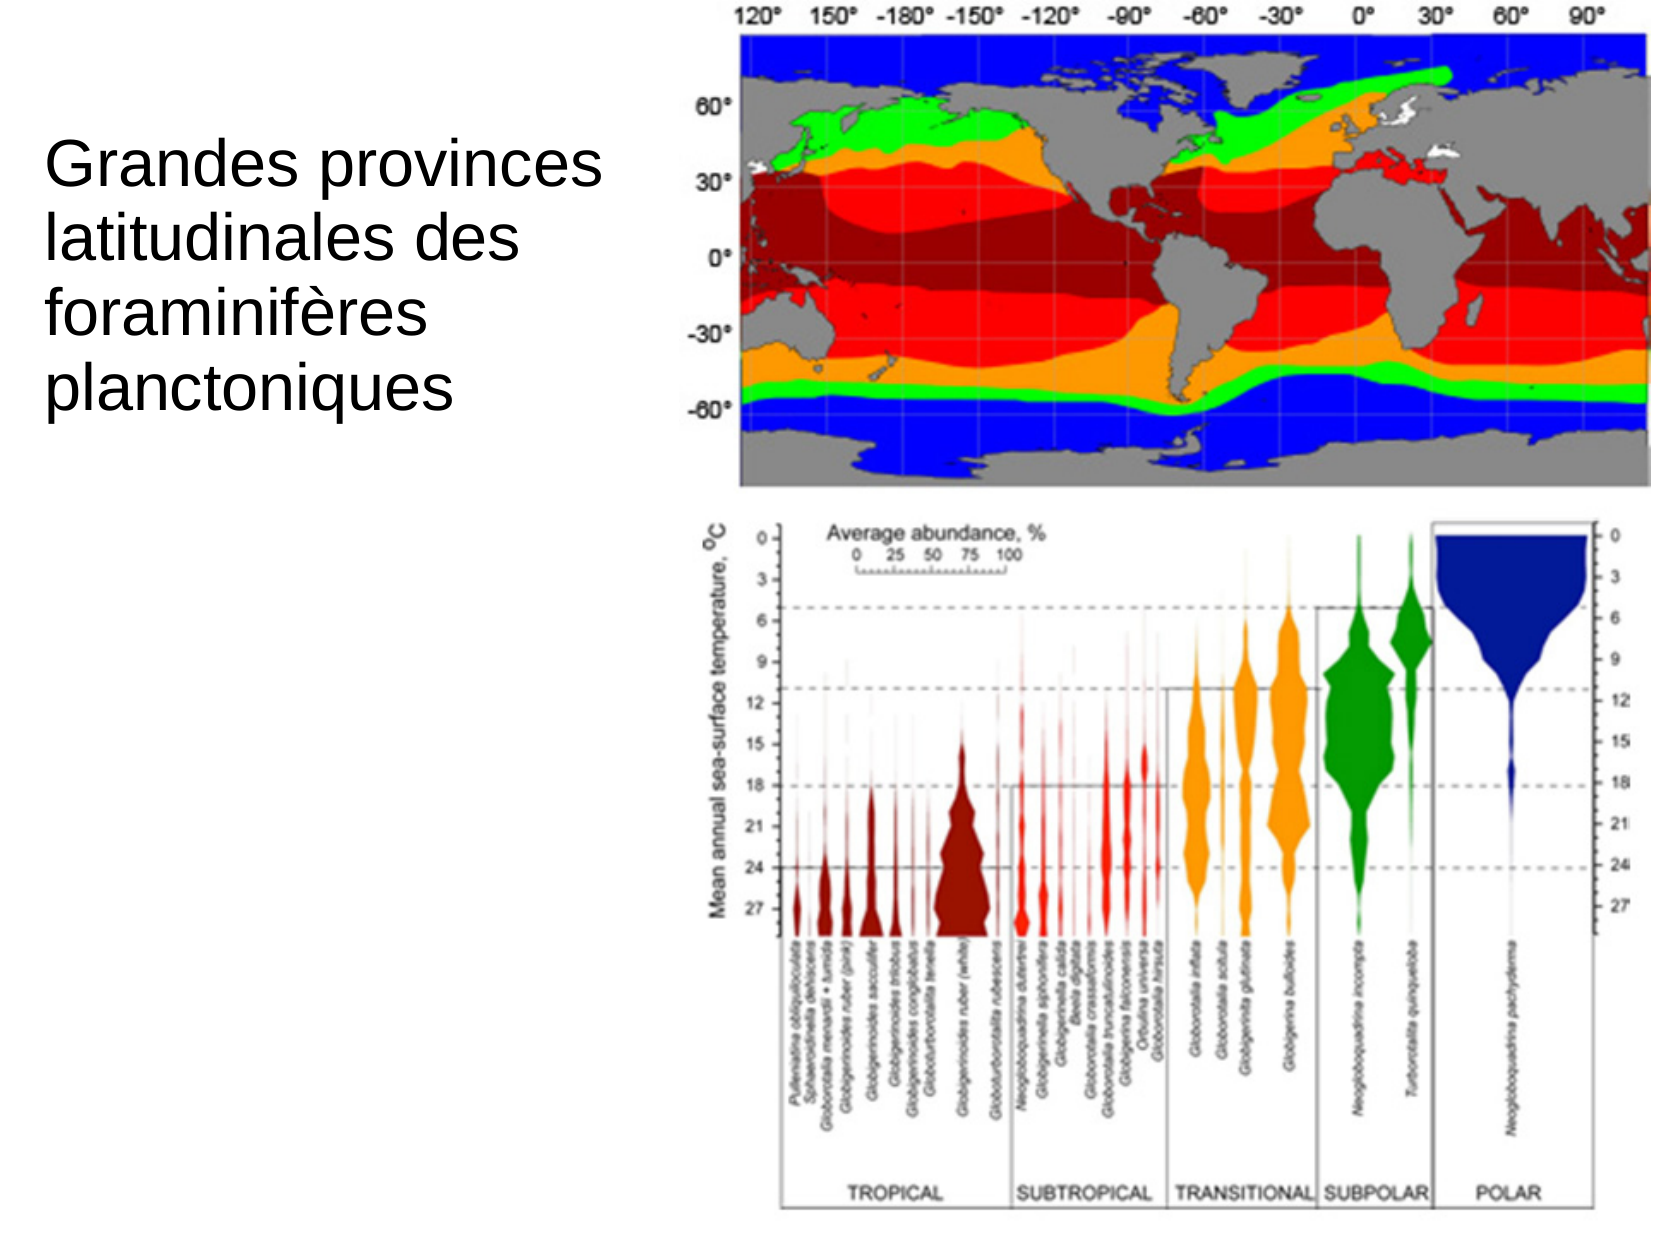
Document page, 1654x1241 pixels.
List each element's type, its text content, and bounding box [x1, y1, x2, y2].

picture [679, 0, 1651, 1241]
text_box Grandes provinces latitudinales des foraminifères planctoniques [29, 118, 638, 432]
